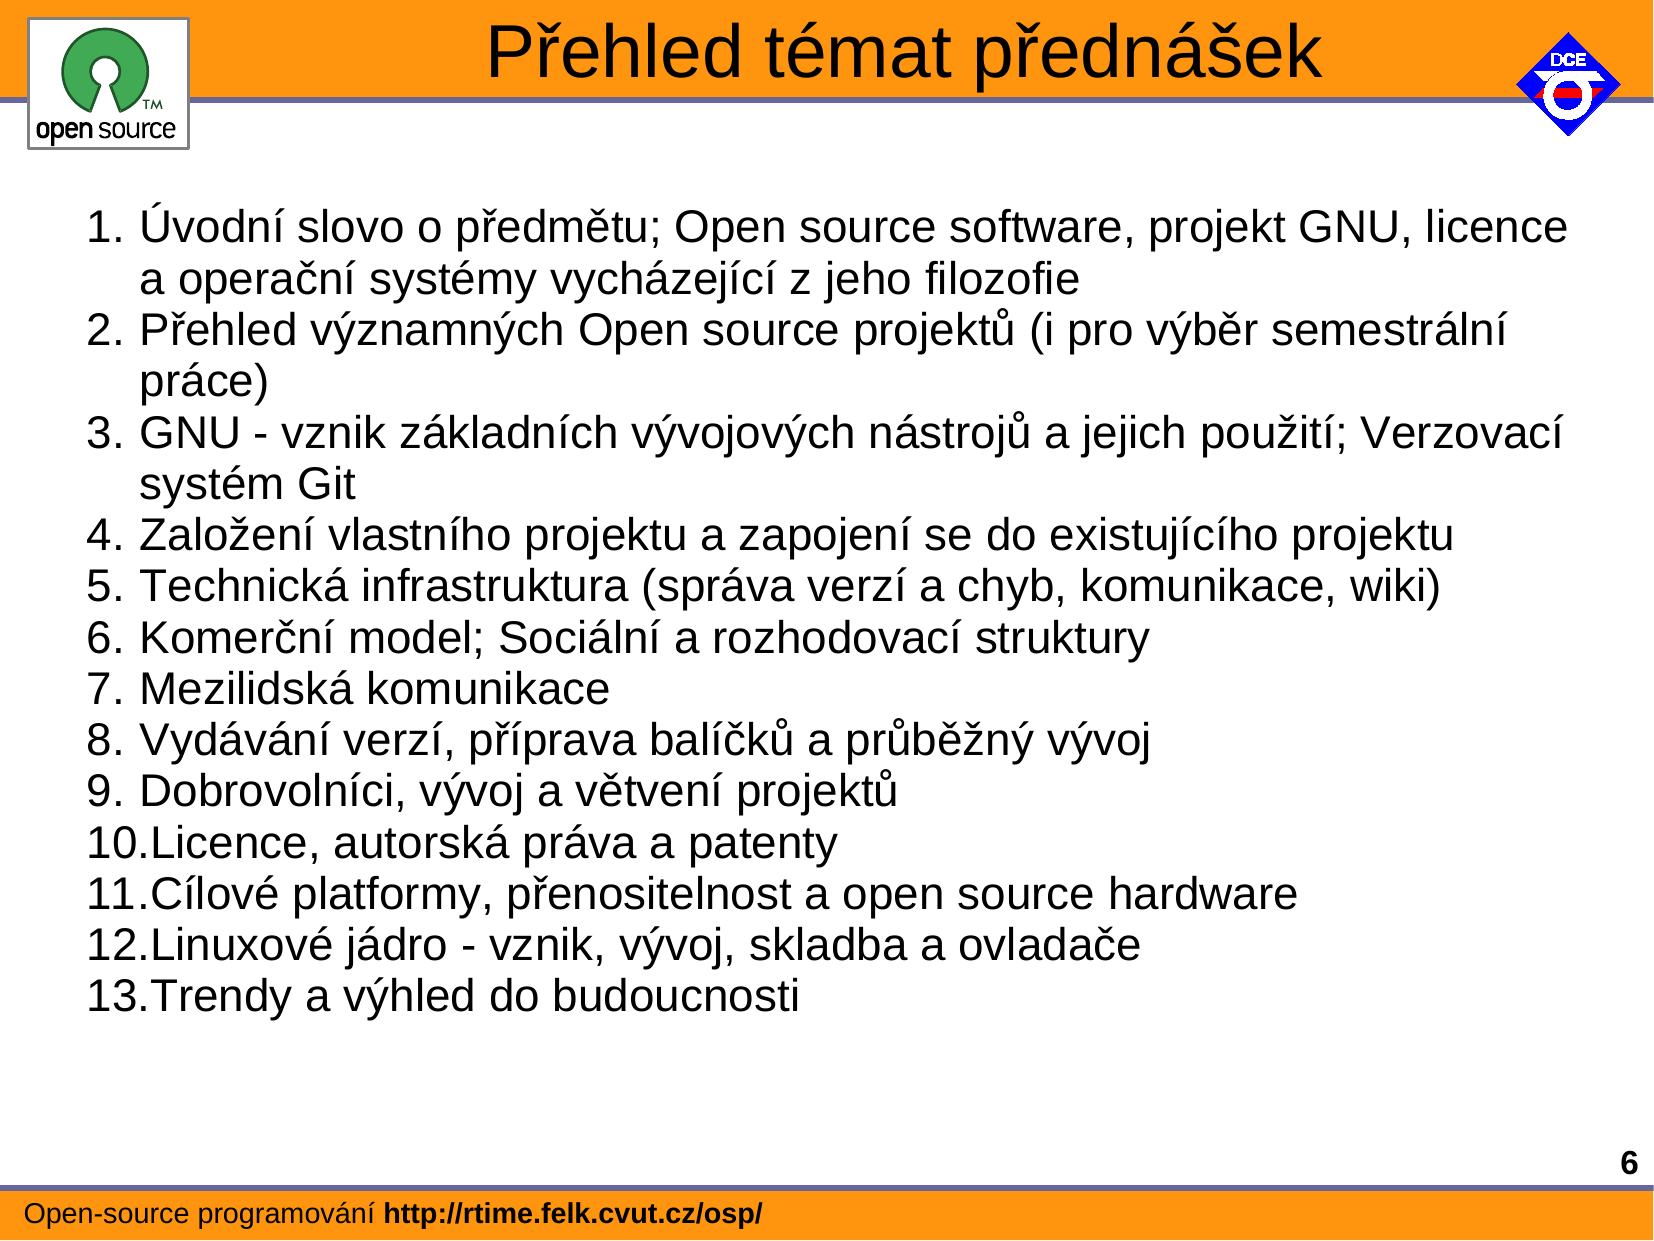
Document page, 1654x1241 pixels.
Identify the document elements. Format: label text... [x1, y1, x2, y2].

list Úvodní slovo o předmětu; Open source software, projekt GNU, licence a operační systémy vycházející z jeho filozofie Přehled významných Open source projektů (i pro výběr semestrální práce) GNU - vznik základních vývojových nástrojů a jejich použití; Verzovací systém Git Založení vlastního projektu a zapojení se do existujícího projektu Technická infrastruktura (správa verzí a chyb, komunikace, wiki) Komerční model; Sociální a rozhodovací struktury Mezilidská komunikace Vydávání verzí, příprava balíčků a průběžný vývoj Dobrovolníci, vývoj a větvení projektů Licence, autorská práva a patenty Cílové platformy, přenositelnost a open source hardware Linuxové jádro - vznik, vývoj, skladba a ovladače Trendy a výhled do budoucnosti [68, 201, 1592, 1118]
title Přehled témat přednášek [178, 4, 1631, 98]
